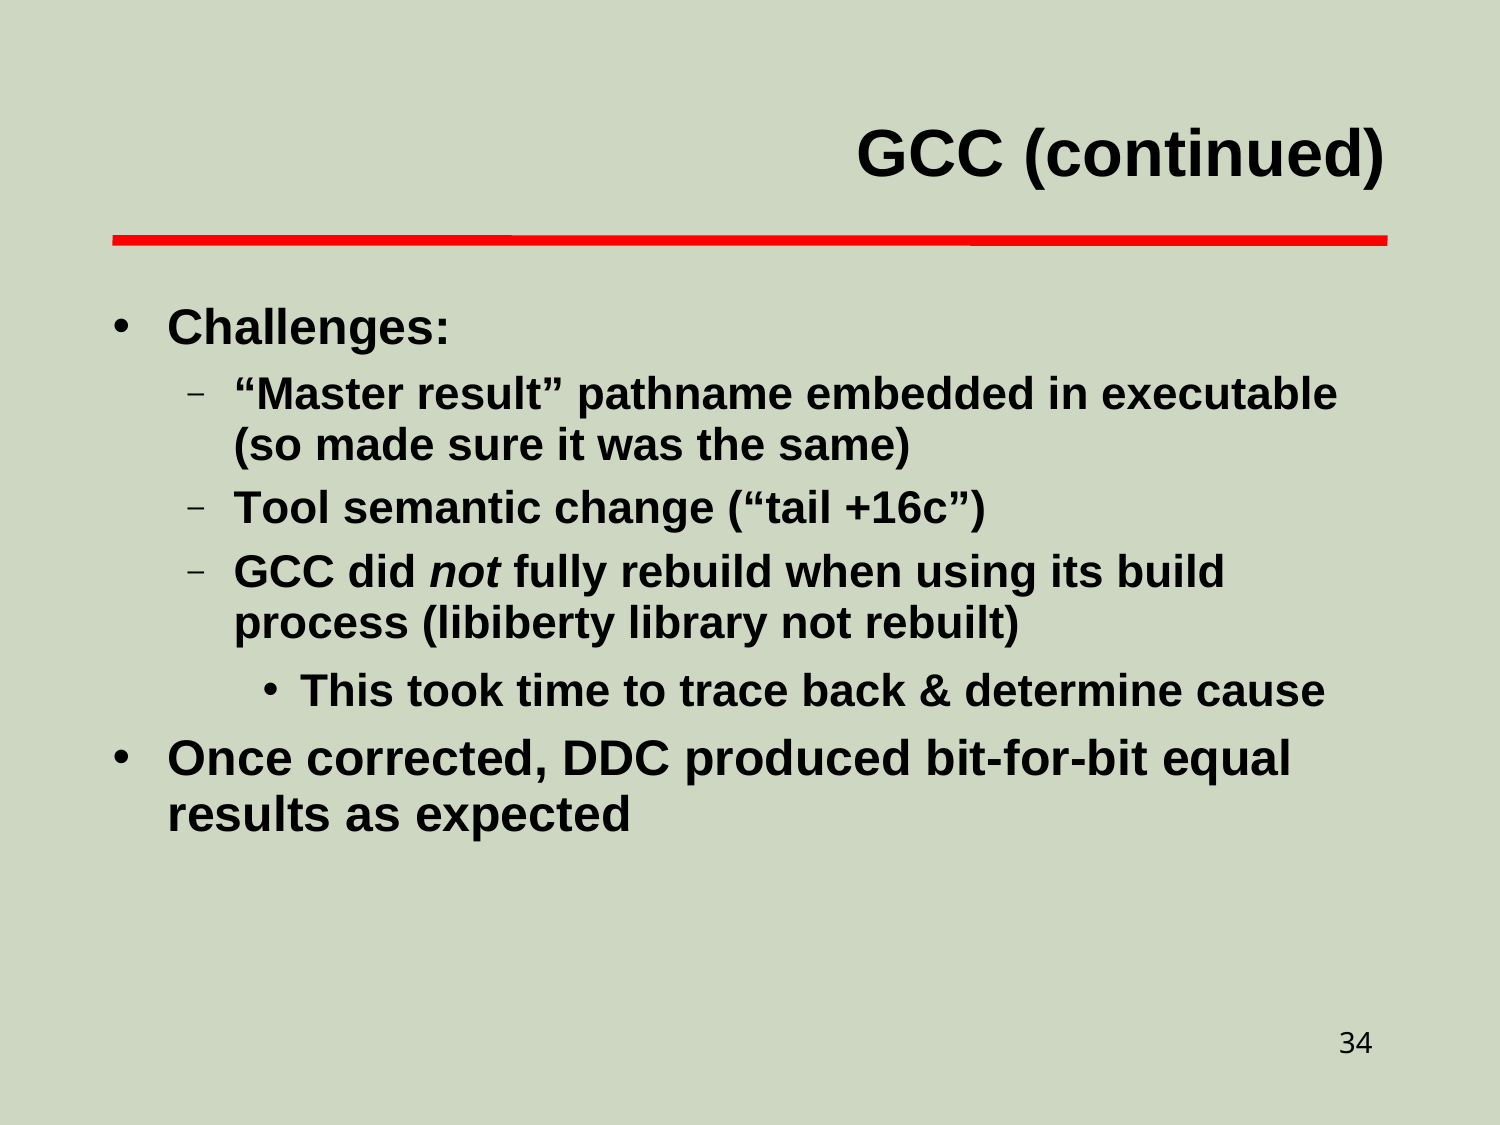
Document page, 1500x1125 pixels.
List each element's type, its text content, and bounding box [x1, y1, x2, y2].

list Challenges: “Master result” pathname embedded in executable (so made sure it was the same) Tool semantic change (“tail +16c”) GCC did not fully rebuild when using its build process (libiberty library not rebuilt) This took time to trace back & determine cause Once corrected, DDC produced bit-for-bit equal results as expected [112, 299, 1387, 1099]
title GCC (continued) [124, 93, 1387, 216]
